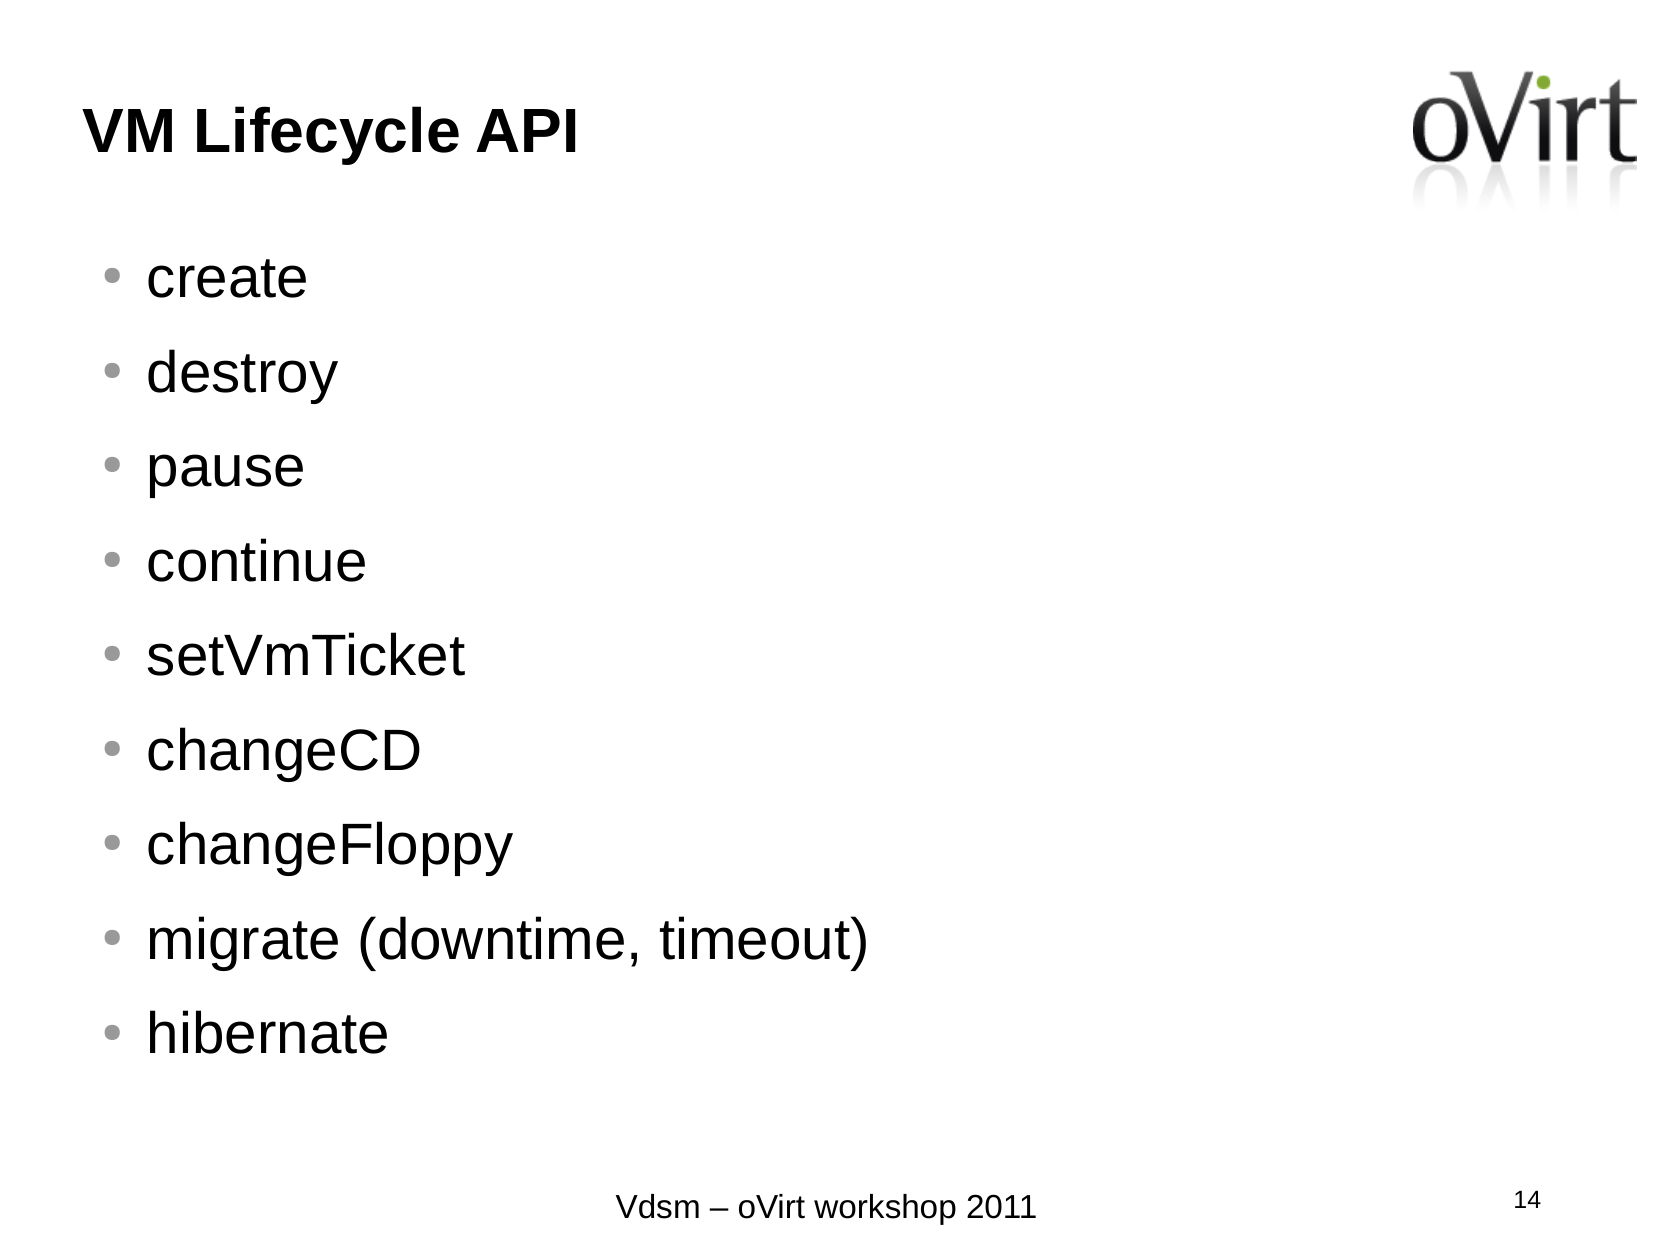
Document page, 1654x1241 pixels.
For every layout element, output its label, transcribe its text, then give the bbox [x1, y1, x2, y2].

title VM Lifecycle API [82, 37, 1571, 226]
list create destroy pause continue setVmTicket changeCD changeFloppy migrate (downtime, timeout) hibernate [86, 244, 1576, 1161]
picture [1571, 63, 1637, 212]
